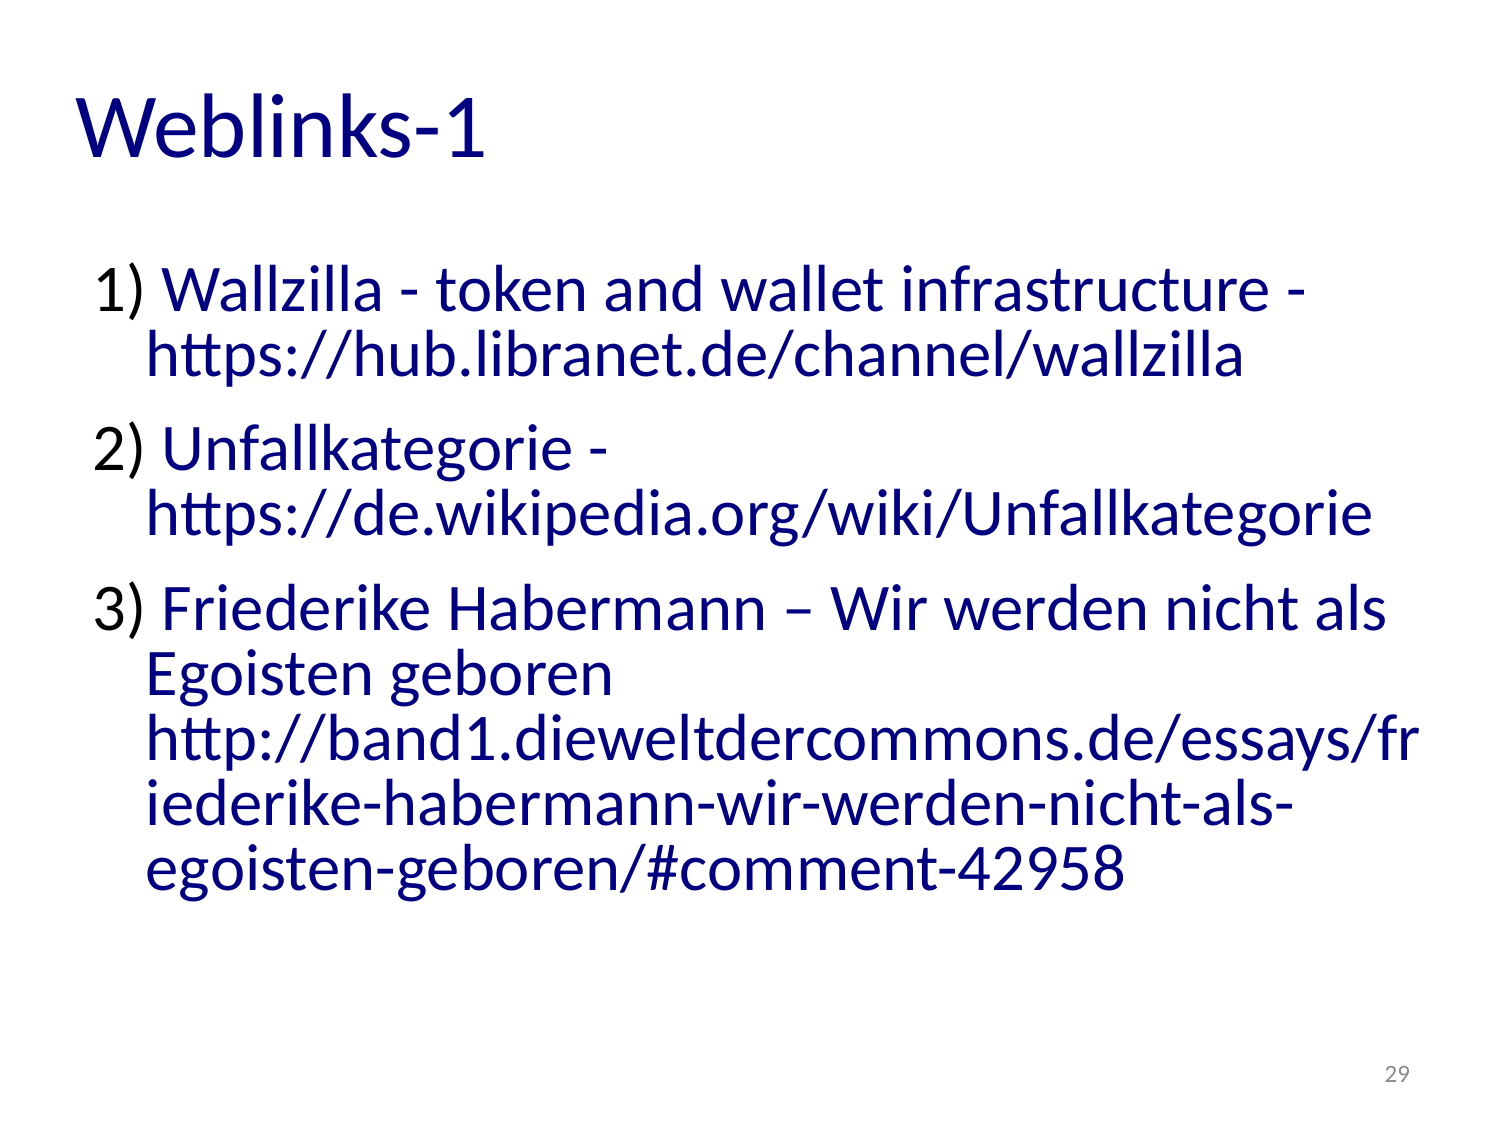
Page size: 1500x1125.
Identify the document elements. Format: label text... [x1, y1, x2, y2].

title Weblinks-1 [75, 47, 1425, 231]
list Wallzilla - token and wallet infrastructure - https://hub.libranet.de/channel/wallzilla Unfallkategorie - https://de.wikipedia.org/wiki/Unfallkategorie Friederike Habermann – Wir werden nicht als Egoisten geboren http://band1.dieweltdercommons.de/essays/friederike-habermann-wir-werden-nicht-als-egoisten-geboren/#comment-42958 [75, 263, 1425, 916]
